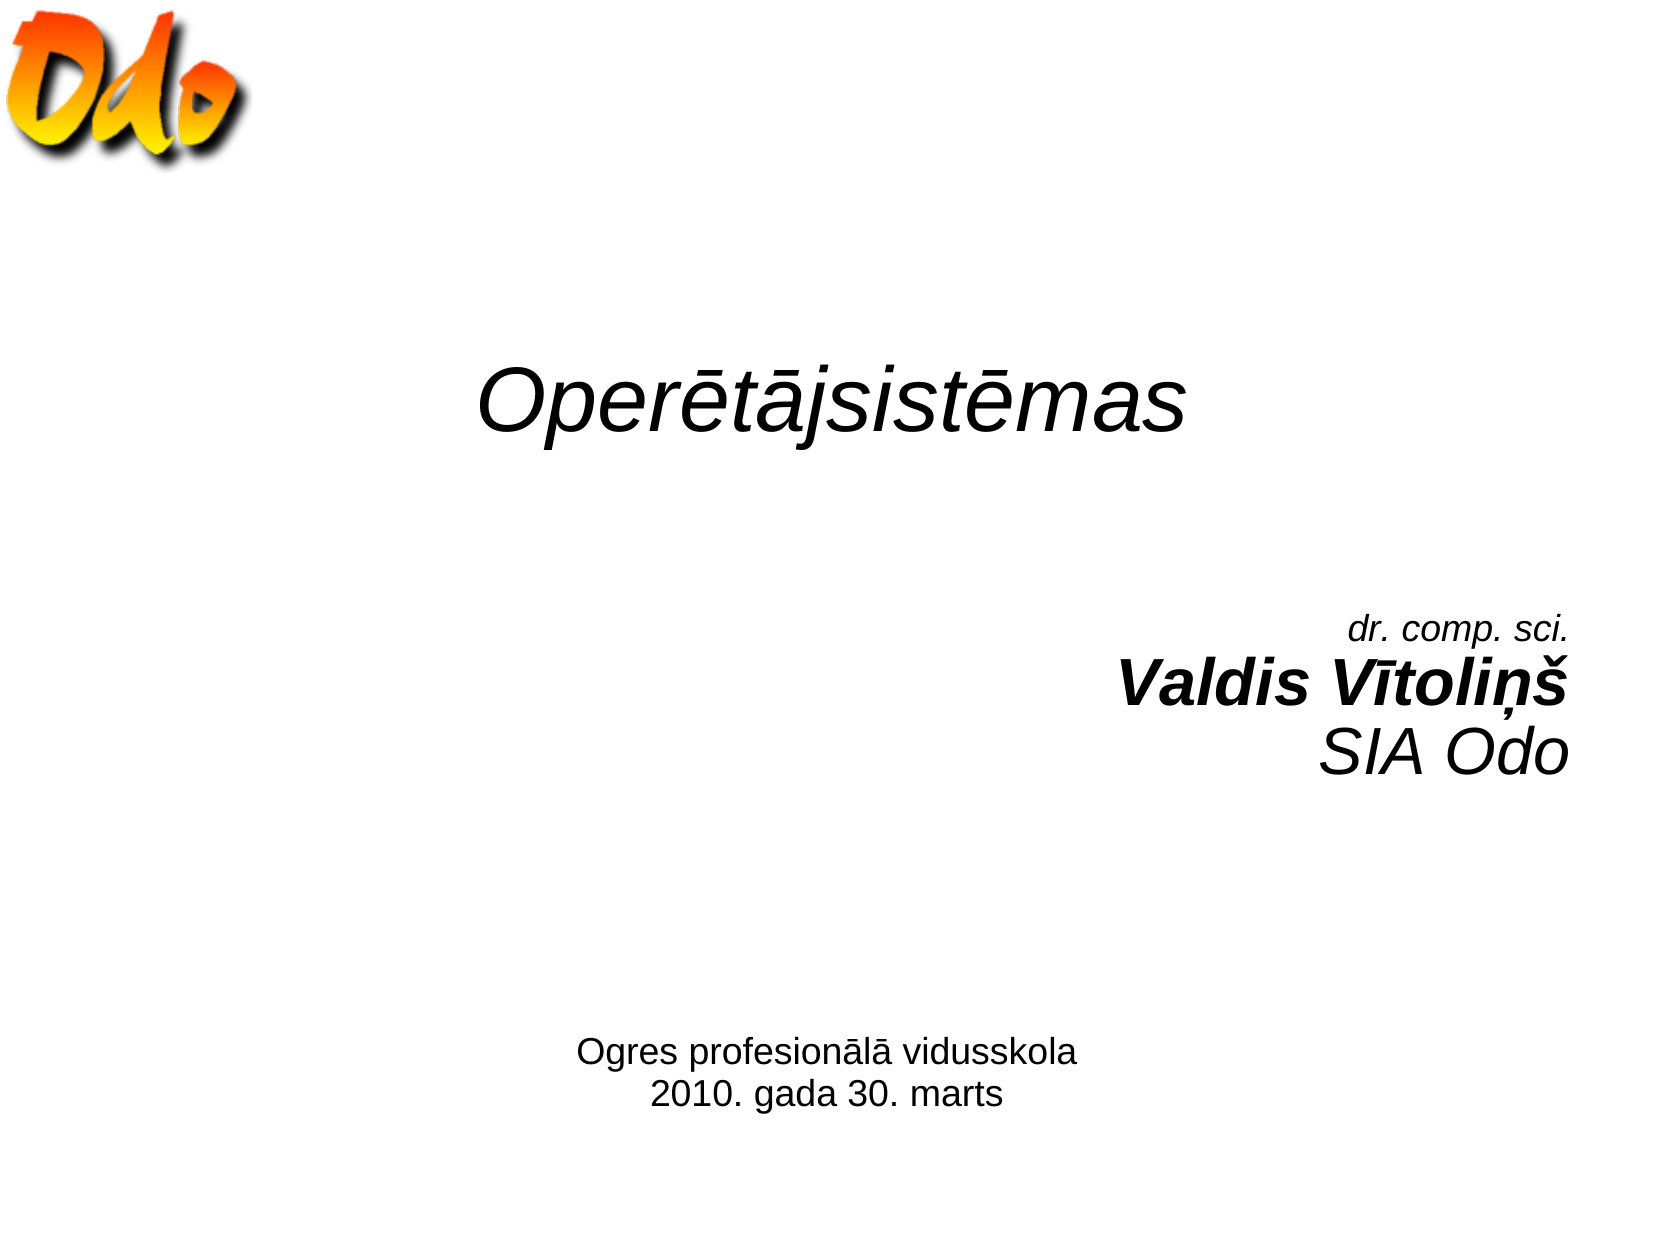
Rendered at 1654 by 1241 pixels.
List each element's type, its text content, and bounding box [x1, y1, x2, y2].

picture [5, 6, 263, 178]
title Operētājsistēmas [59, 242, 1607, 558]
subtitle dr. comp. sci. Valdis Vītoliņš SIA Odo [82, 609, 1571, 791]
text_box Ogres profesionālā vidusskola 2010. gada 30. marts [147, 1023, 1506, 1123]
